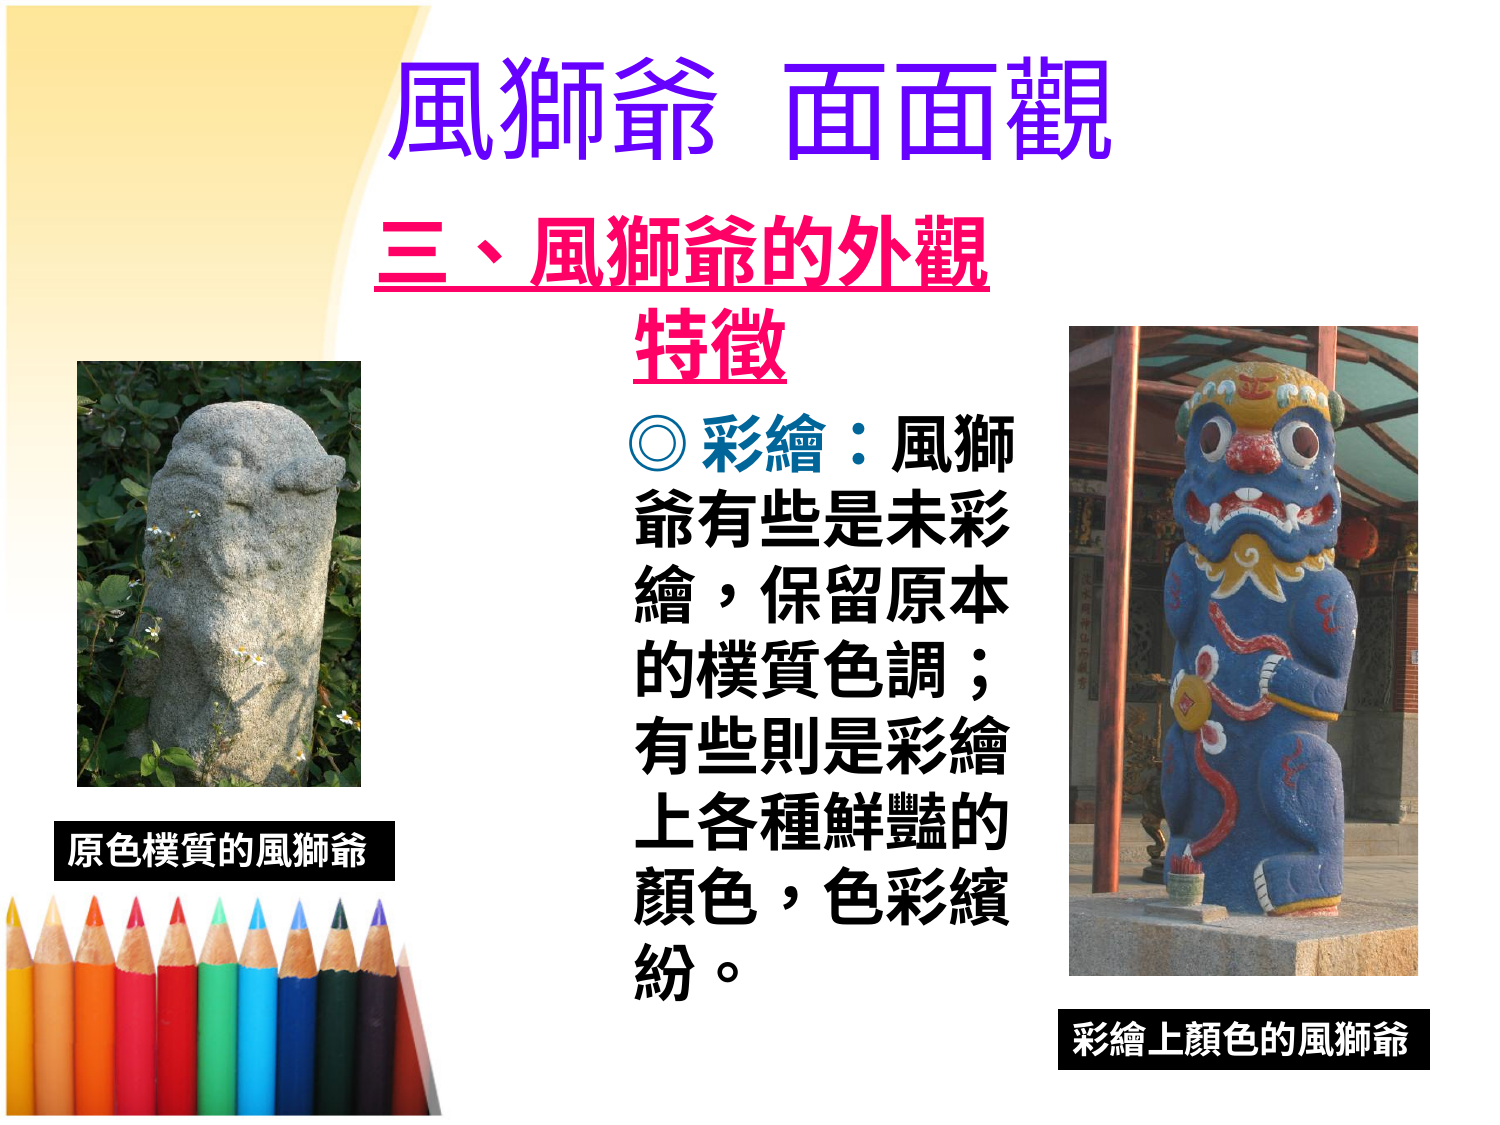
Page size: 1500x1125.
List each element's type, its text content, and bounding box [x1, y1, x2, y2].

list 三、風獅爺的外觀特徵 ◎彩繪：風獅爺有些是未彩繪，保留原本的樸質色調；有些則是彩繪上各種鮮豔的顏色，色彩繽紛。 [100, 196, 1058, 1024]
text_box 彩繪上顏色的風獅爺 [1057, 1008, 1432, 1071]
title 風獅爺 面面觀 [75, 19, 1426, 194]
picture [0, 0, 1500, 1120]
text_box 原色樸質的風獅爺 [52, 819, 396, 882]
